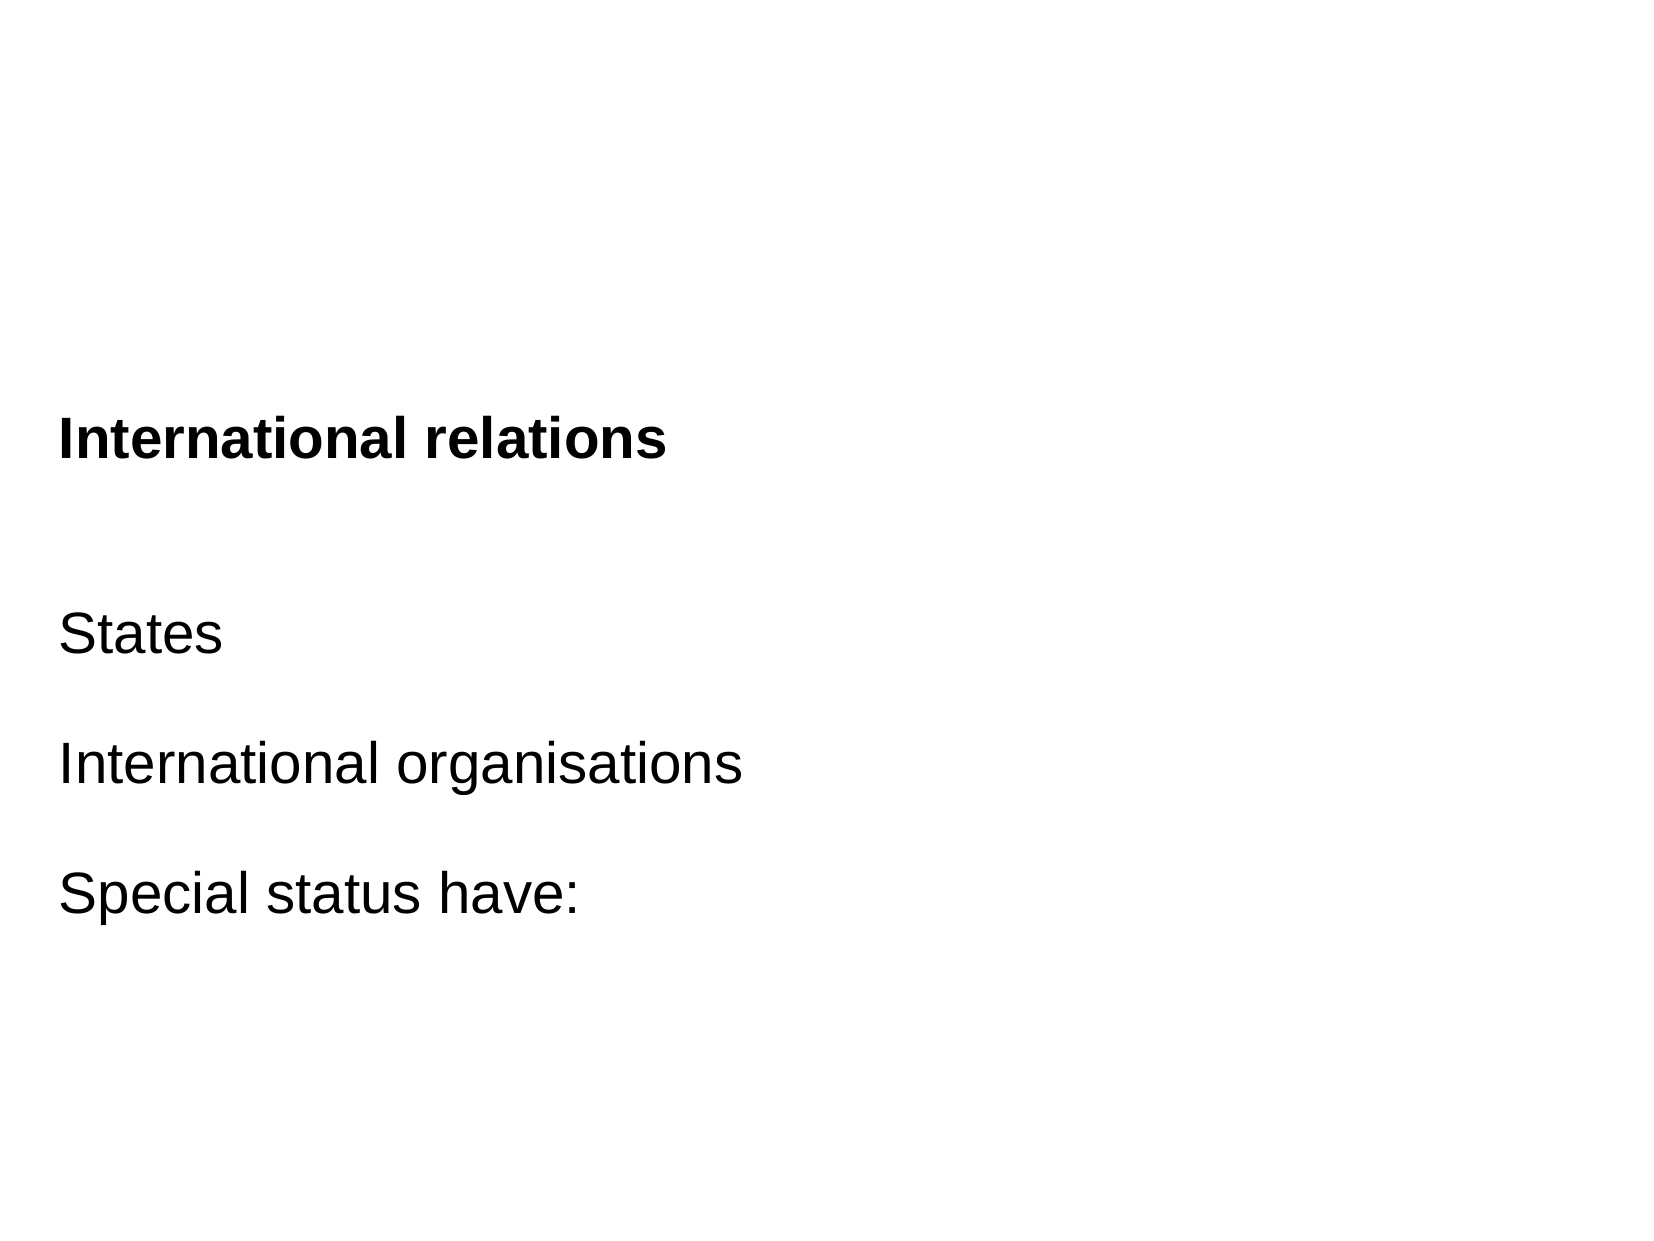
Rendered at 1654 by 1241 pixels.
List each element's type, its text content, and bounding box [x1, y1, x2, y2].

title International relations States International organisations Special status have: [59, 406, 1625, 927]
